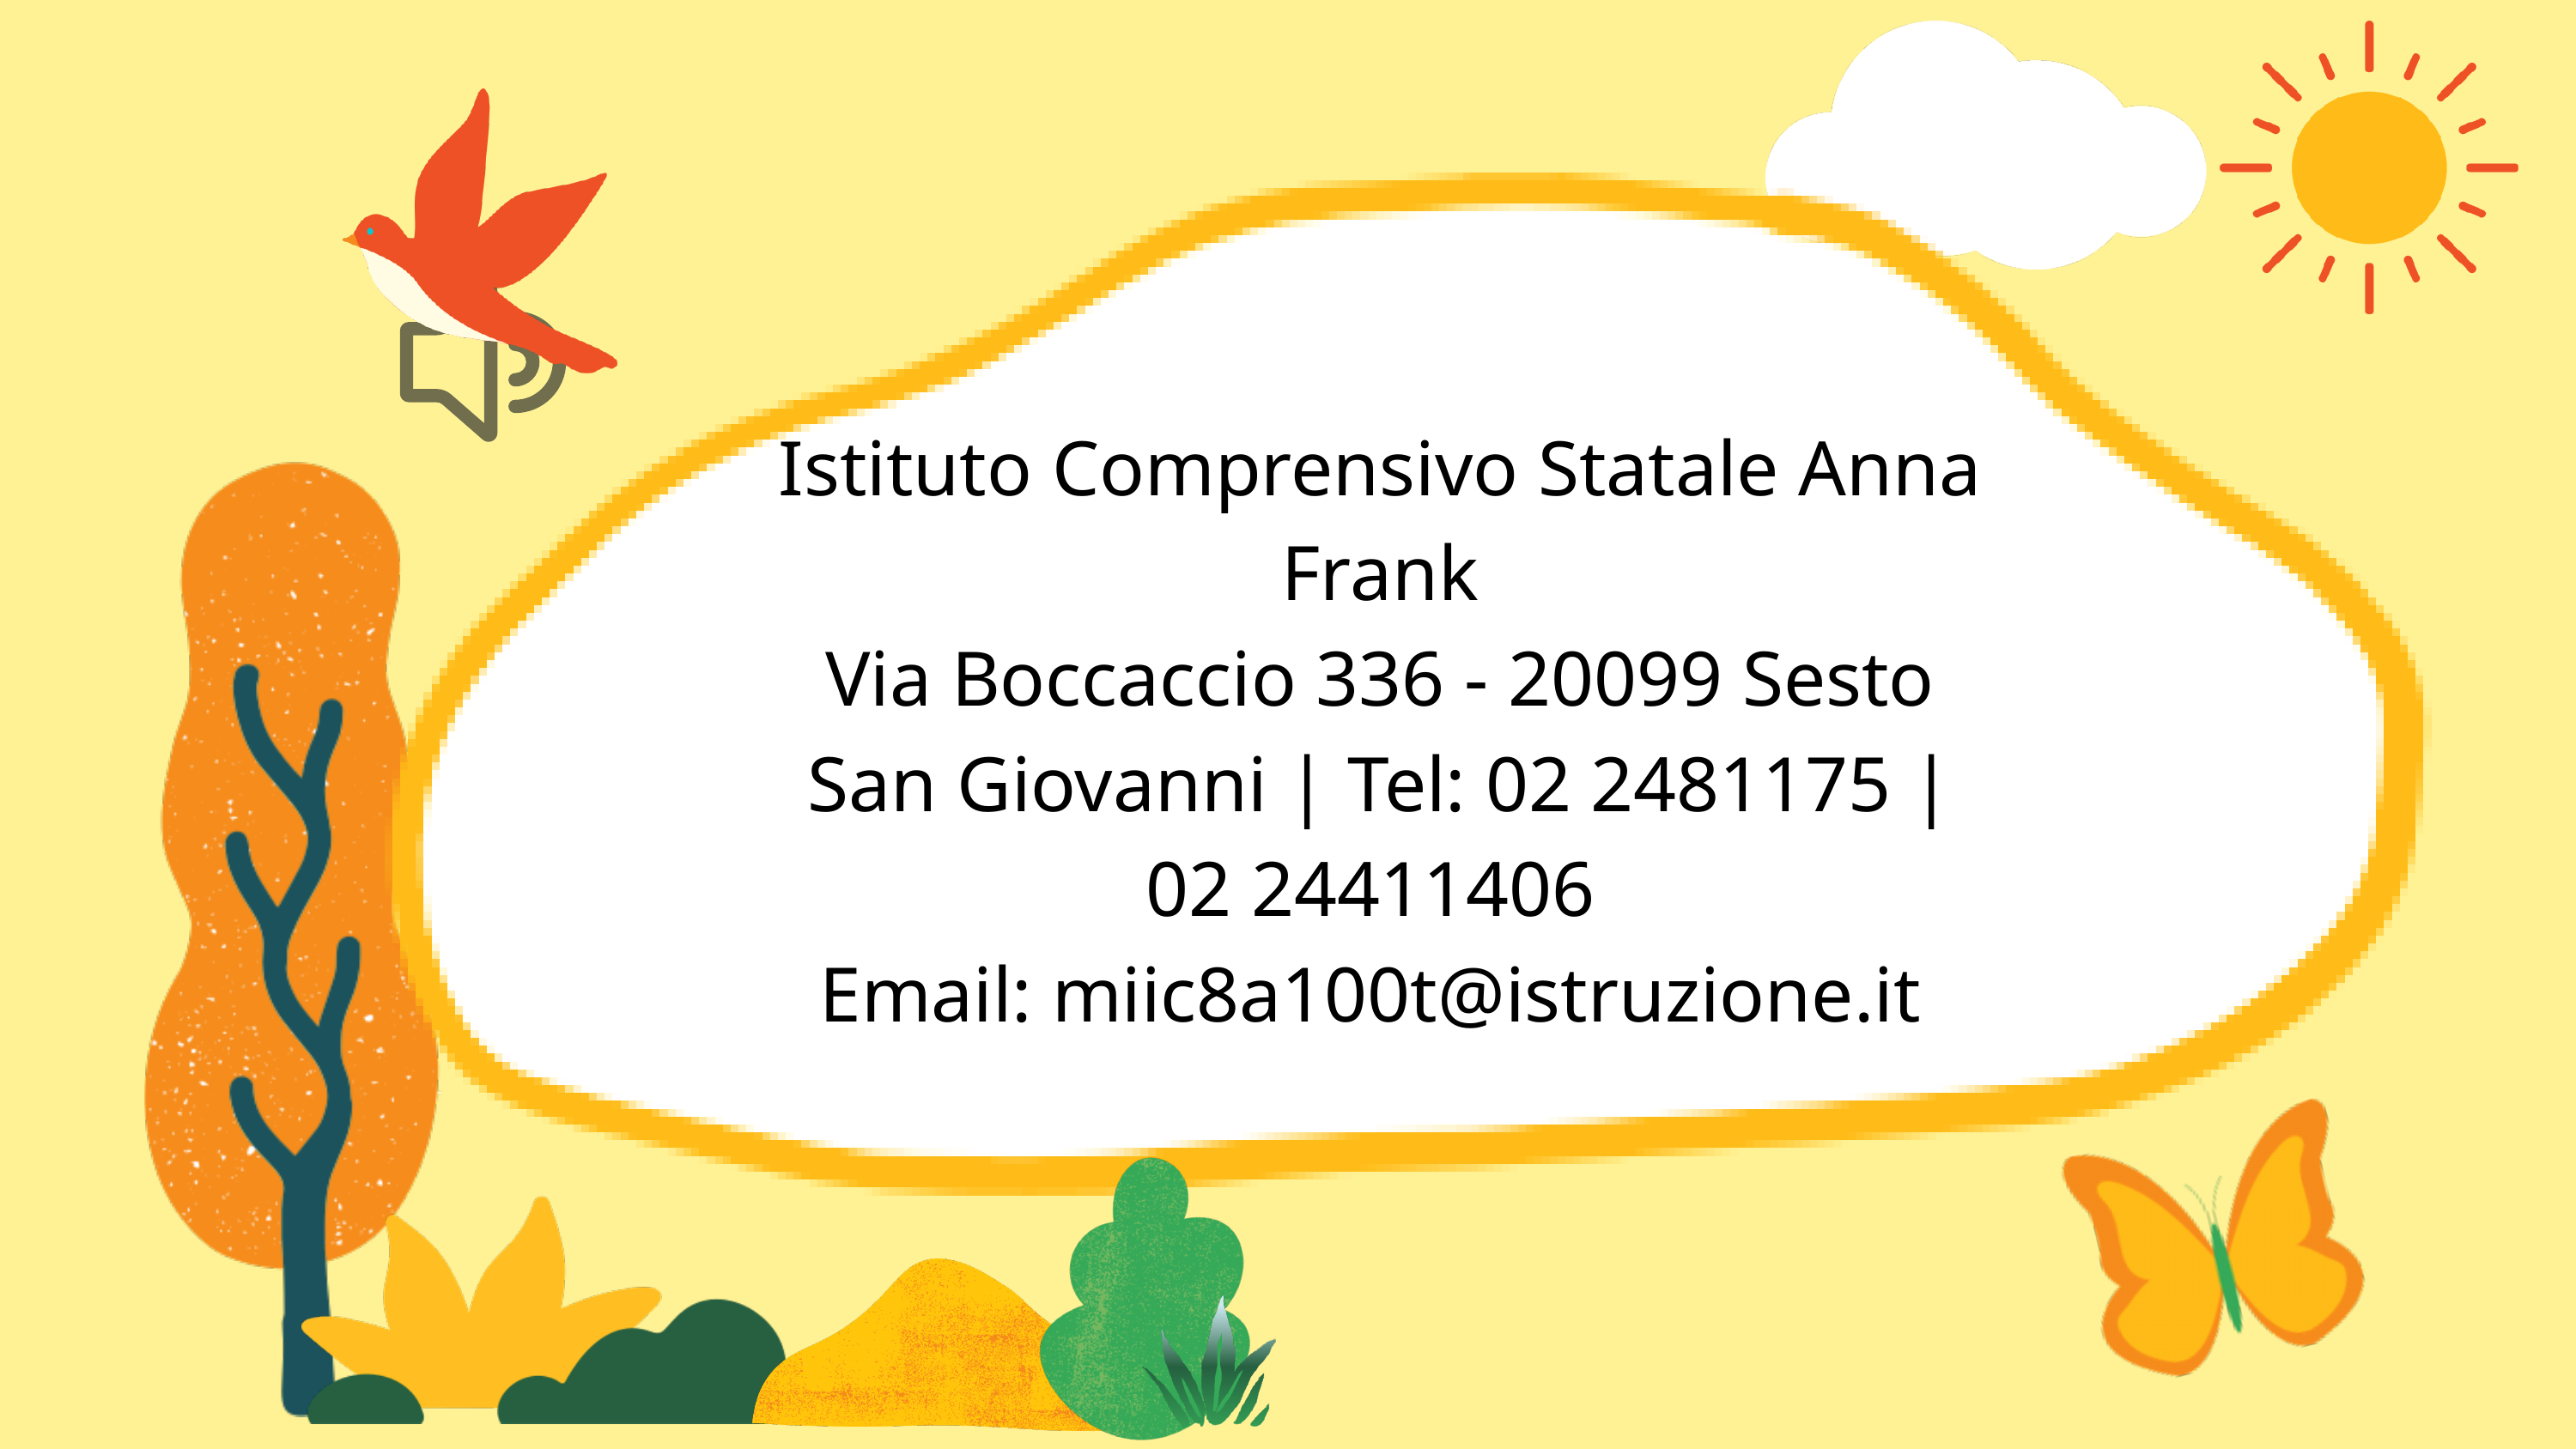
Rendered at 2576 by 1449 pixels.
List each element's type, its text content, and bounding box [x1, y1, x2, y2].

text_box Istituto Comprensivo Statale Anna Frank Via Boccaccio 336 - 20099 Sesto San Giovanni | Tel: 02 2481175 | 02 24411406 Email: miic8a100t@istruzione.it [774, 405, 1987, 1037]
picture [144, 21, 2518, 1449]
